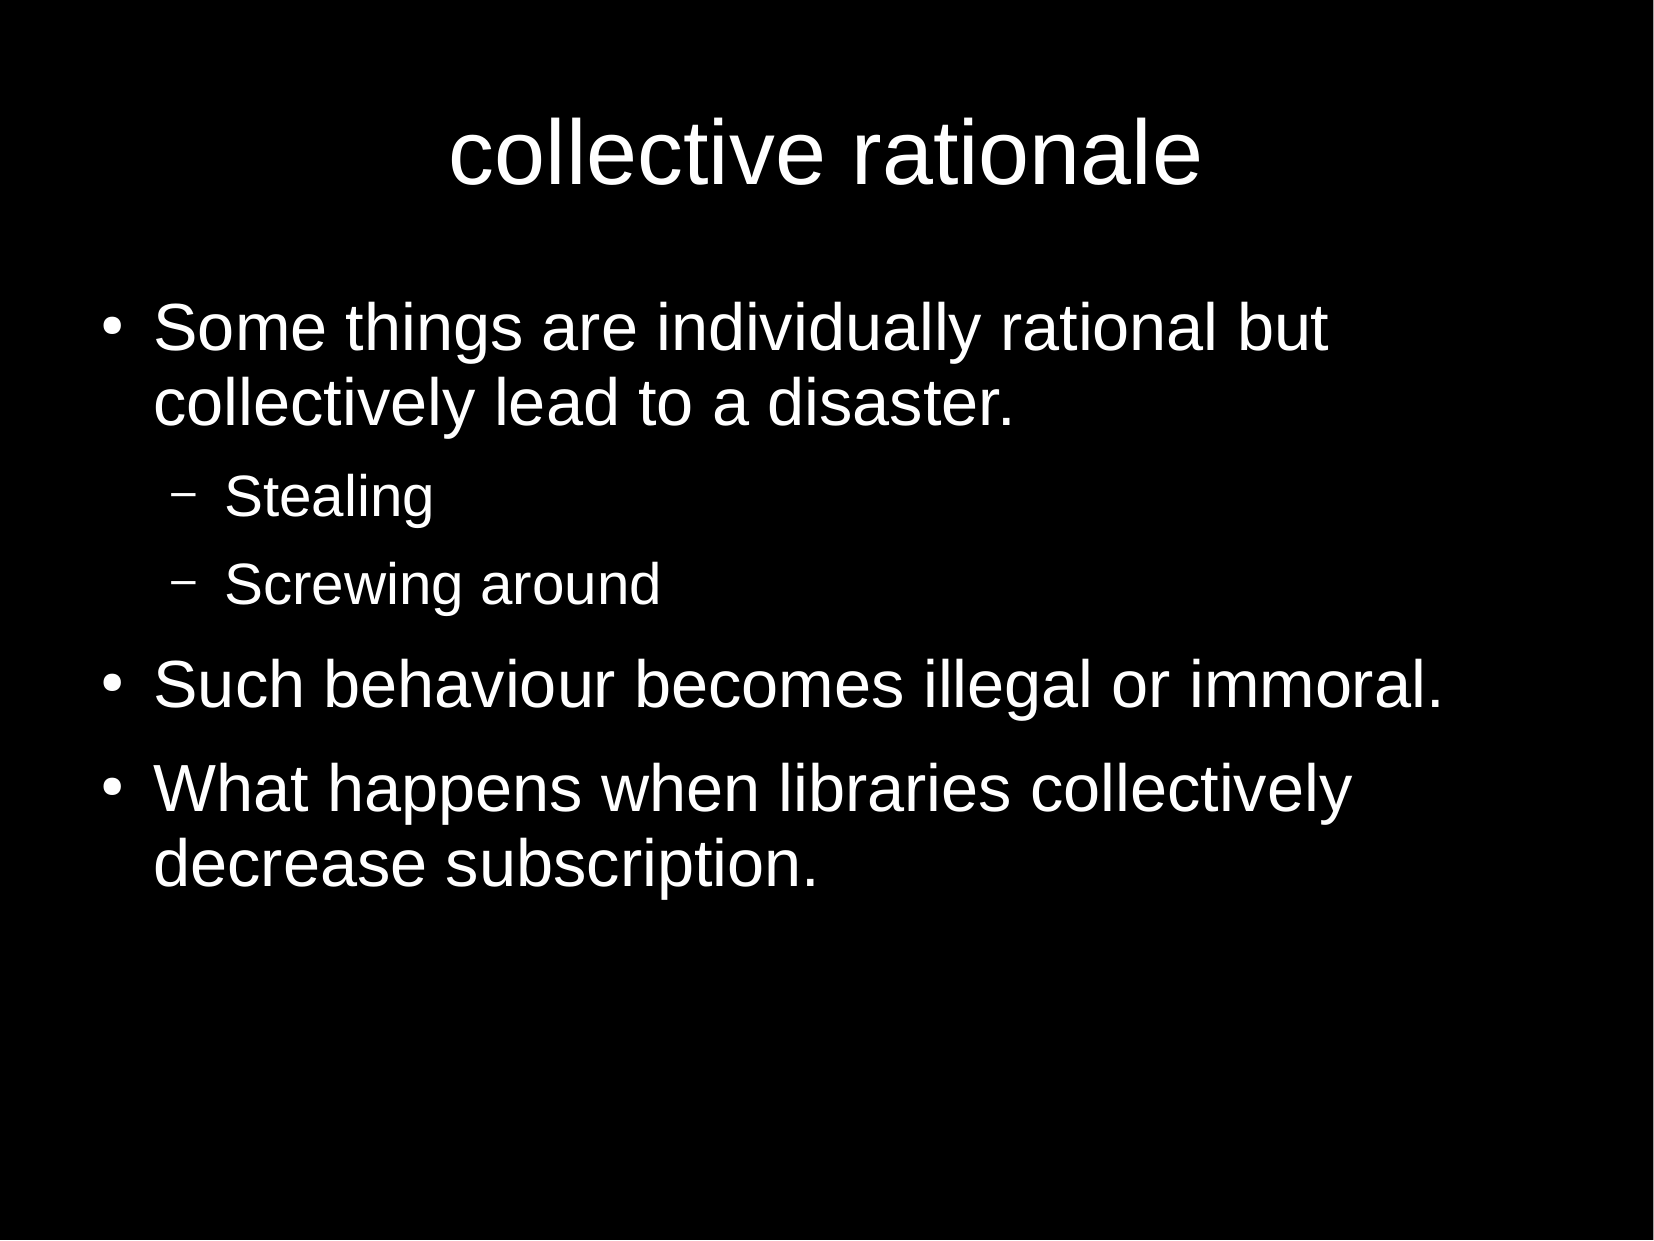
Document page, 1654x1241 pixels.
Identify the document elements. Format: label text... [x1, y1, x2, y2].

title collective rationale [82, 49, 1571, 257]
list Some things are individually rational but collectively lead to a disaster. Stealing Screwing around Such behaviour becomes illegal or immoral. What happens when libraries collectively decrease subscription. [82, 290, 1571, 1010]
